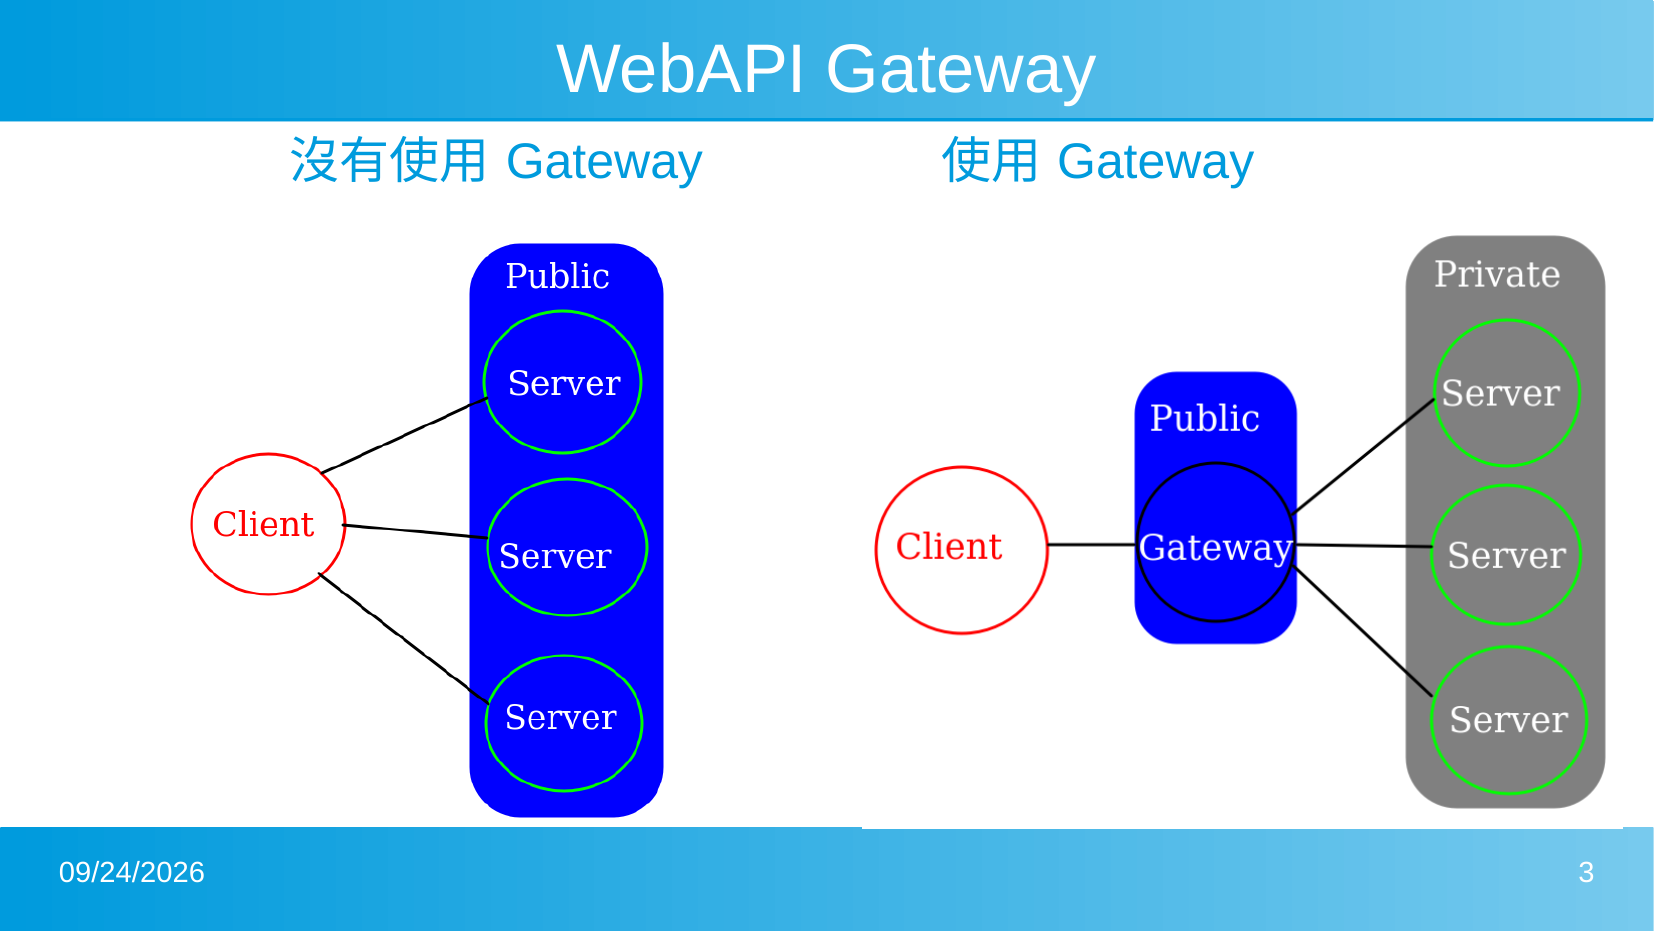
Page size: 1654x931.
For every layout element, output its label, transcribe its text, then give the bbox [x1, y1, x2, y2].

list 沒有使用 Gateway 使用 Gateway [75, 132, 1611, 723]
title WebAPI Gateway [59, 29, 1595, 108]
picture [150, 235, 700, 826]
picture [862, 213, 1623, 829]
